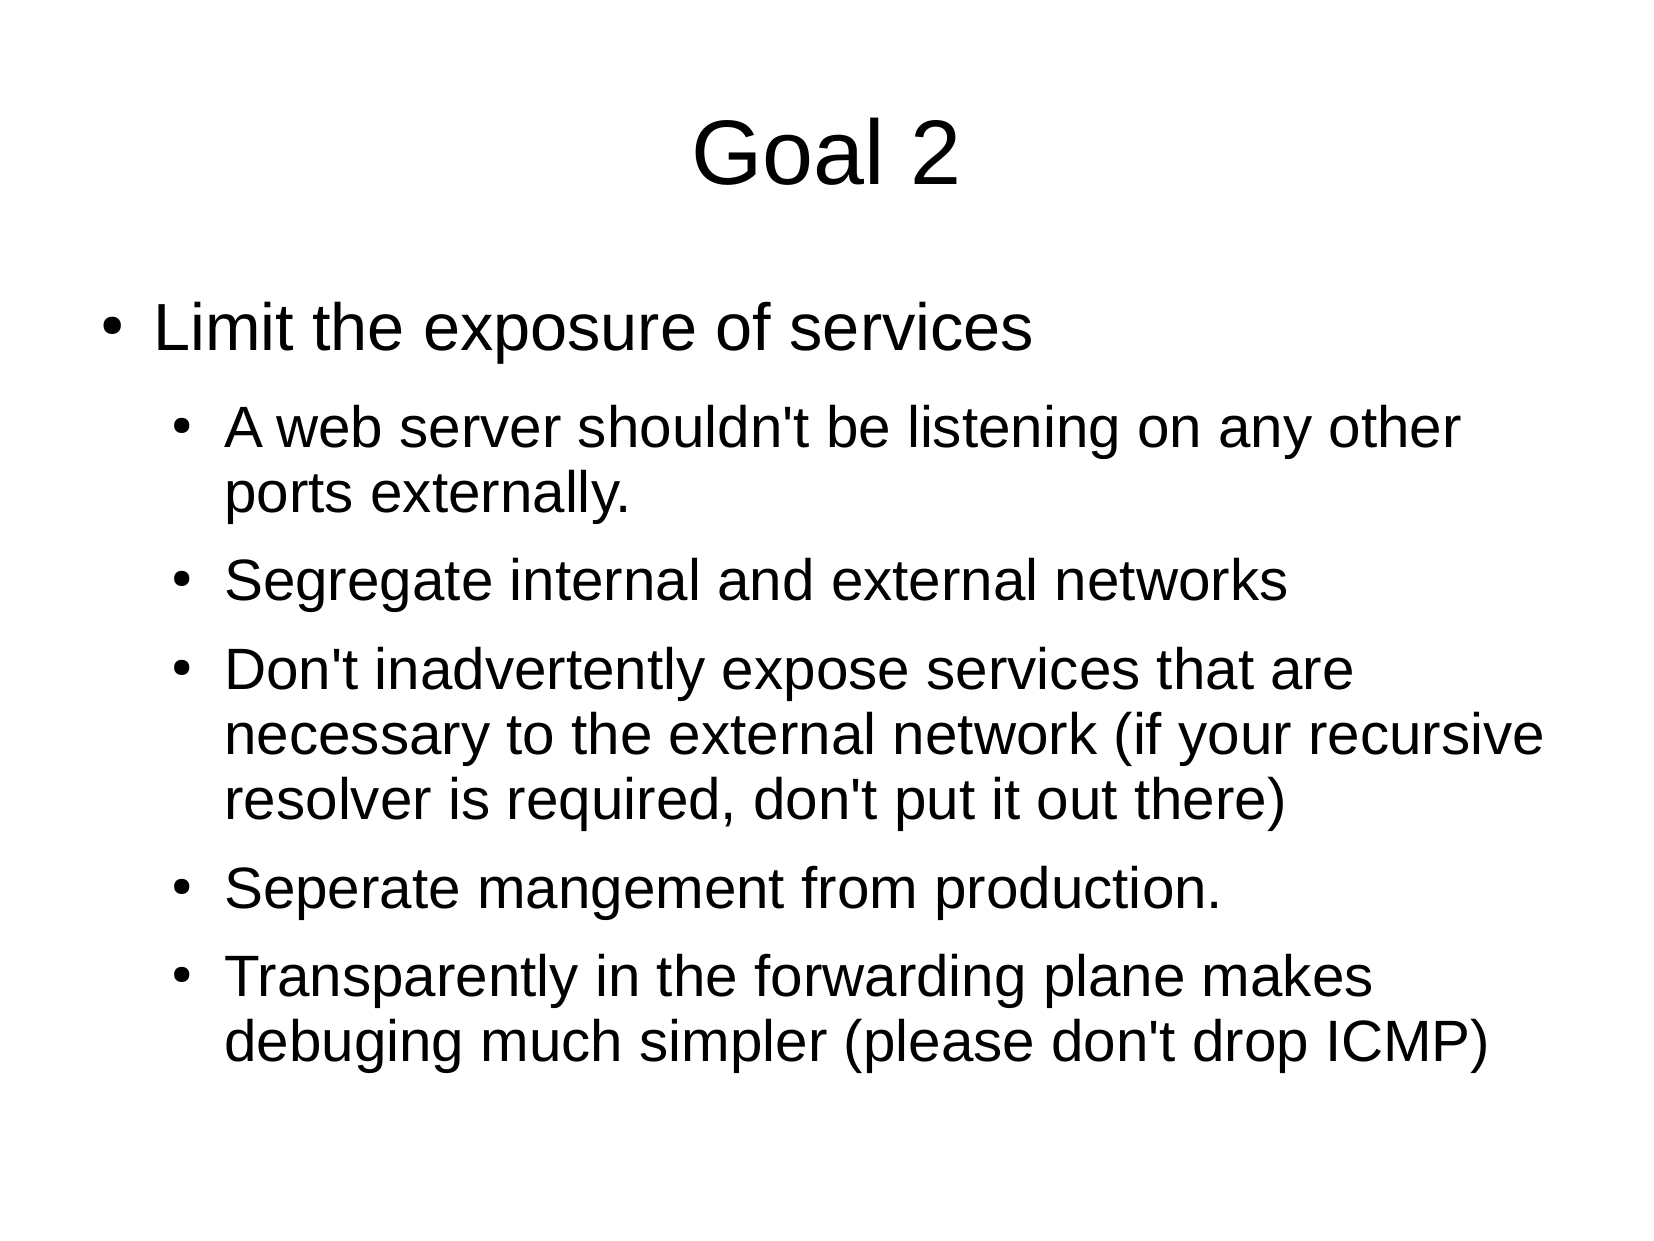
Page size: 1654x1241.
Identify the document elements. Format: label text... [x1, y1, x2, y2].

title Goal 2 [82, 49, 1571, 257]
list Limit the exposure of services A web server shouldn't be listening on any other ports externally. Segregate internal and external networks Don't inadvertently expose services that are necessary to the external network (if your recursive resolver is required, don't put it out there) Seperate mangement from production. Transparently in the forwarding plane makes debuging much simpler (please don't drop ICMP) [82, 290, 1571, 1109]
